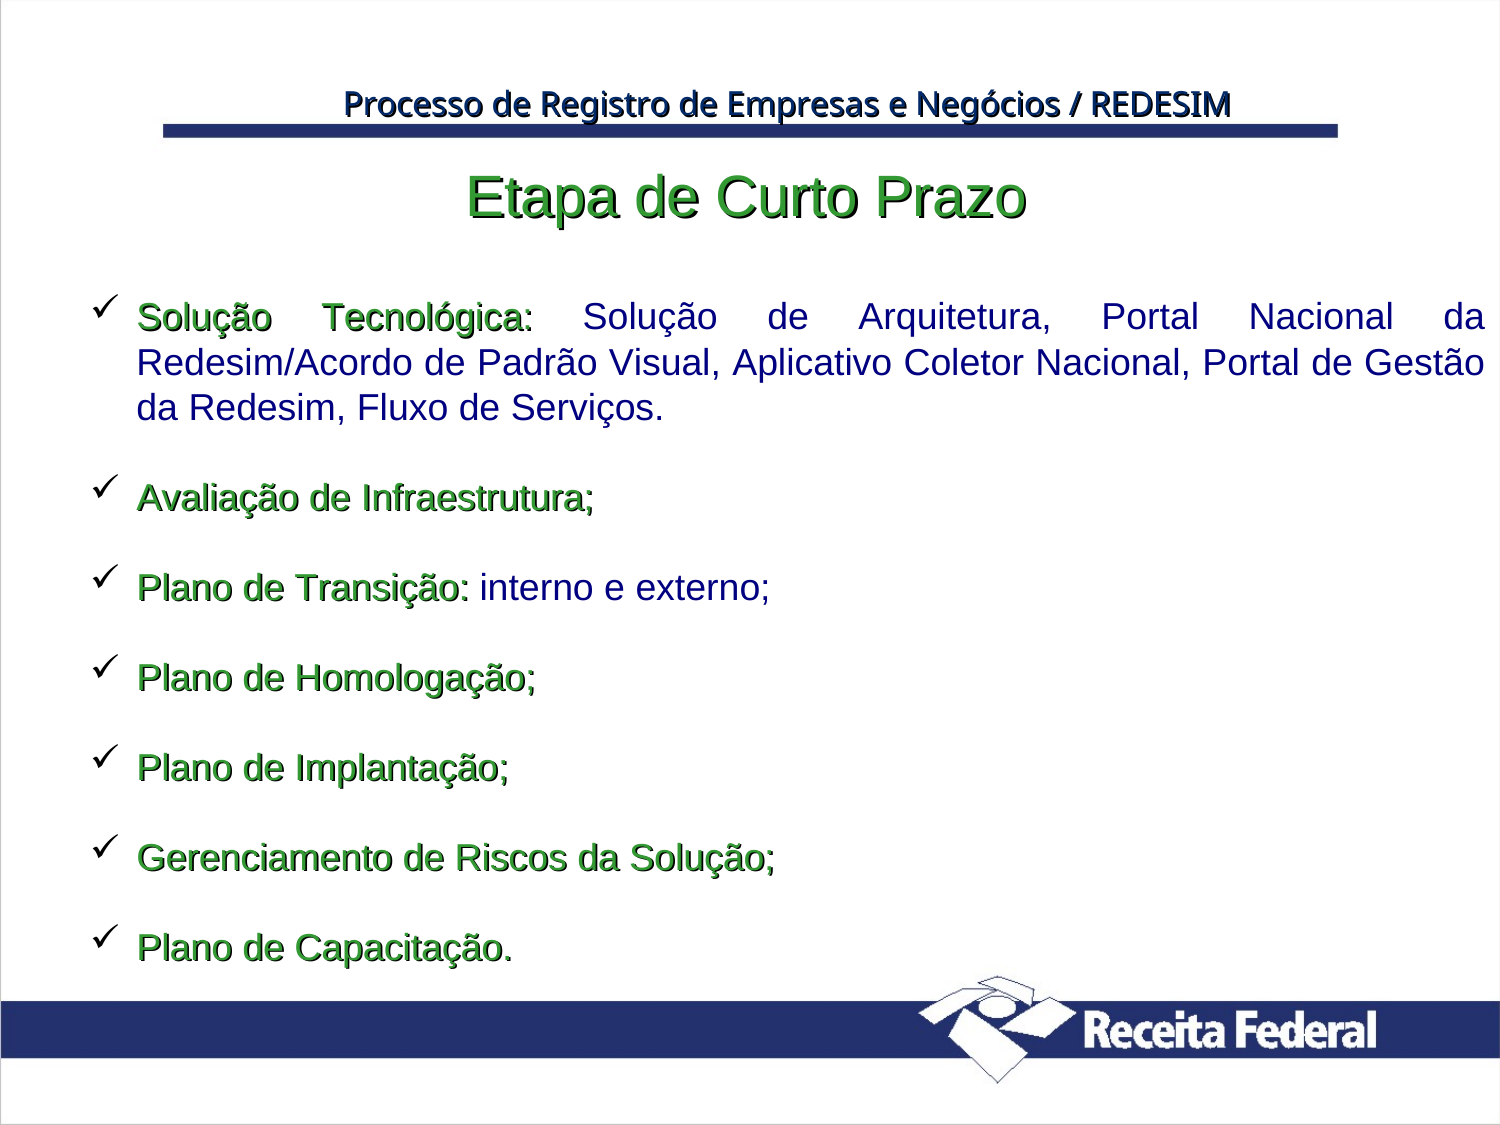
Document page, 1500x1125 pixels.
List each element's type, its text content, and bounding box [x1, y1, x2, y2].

picture [0, 0, 1500, 240]
text_box Solução Tecnológica: Solução de Arquitetura, Portal Nacional da Redesim/Acordo de Padrão Visual, Aplicativo Coletor Nacional, Portal de Gestão da Redesim, Fluxo de Serviços. Avaliação de Infraestrutura; Plano de Transição: interno e externo; Plano de Homologação; Plano de Implantação; Gerenciamento de Riscos da Solução; Plano de Capacitação. [0, 240, 1500, 901]
picture [0, 901, 1500, 1125]
text_box Processo de Registro de Empresas e Negócios / REDESIM [162, 74, 1413, 131]
text_box Etapa de Curto Prazo [100, 149, 1393, 236]
